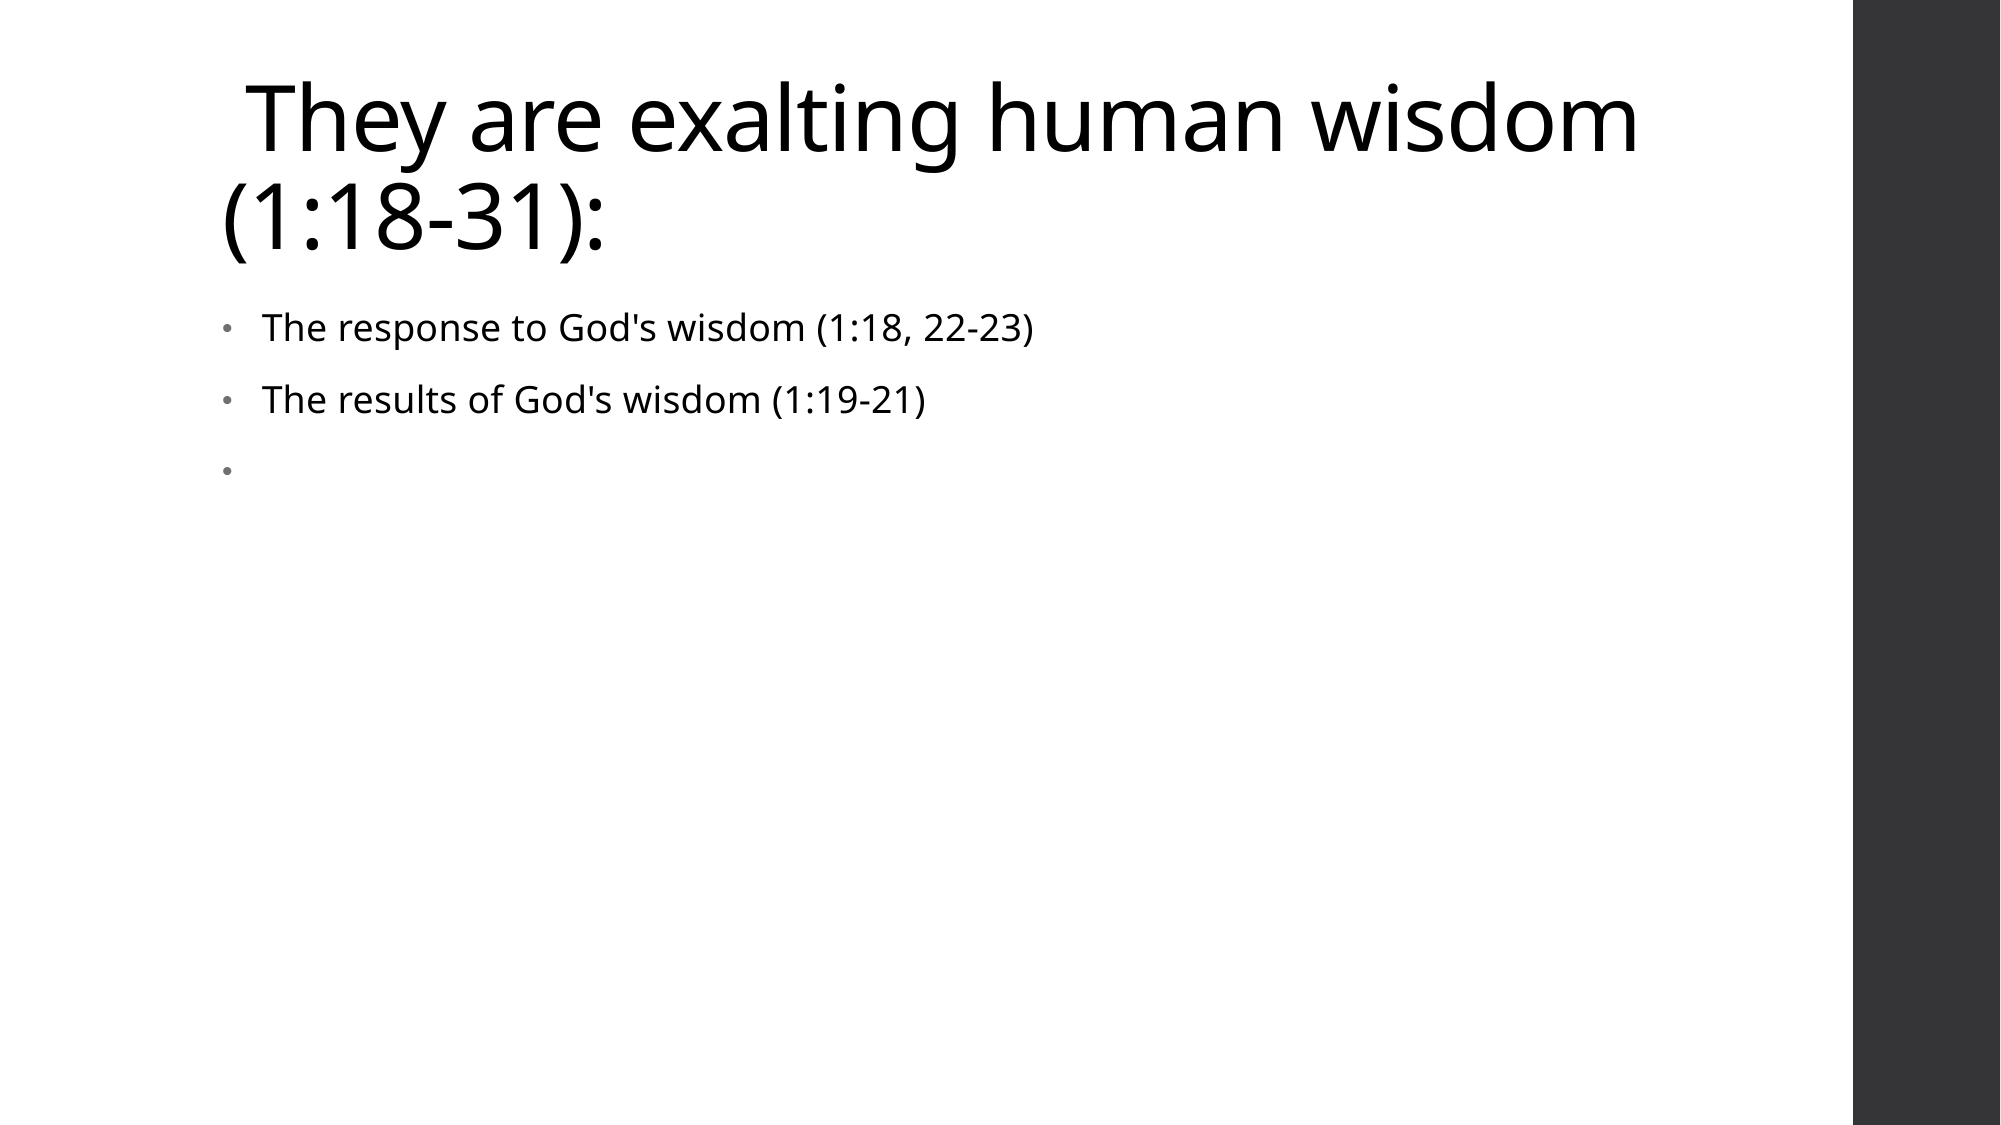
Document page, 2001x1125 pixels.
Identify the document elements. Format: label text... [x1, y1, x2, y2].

title They are exalting human wisdom (1:18-31): [206, 60, 1797, 278]
list The response to God's wisdom (1:18, 22-23) The results of God's wisdom (1:19-21) [206, 299, 1617, 1014]
